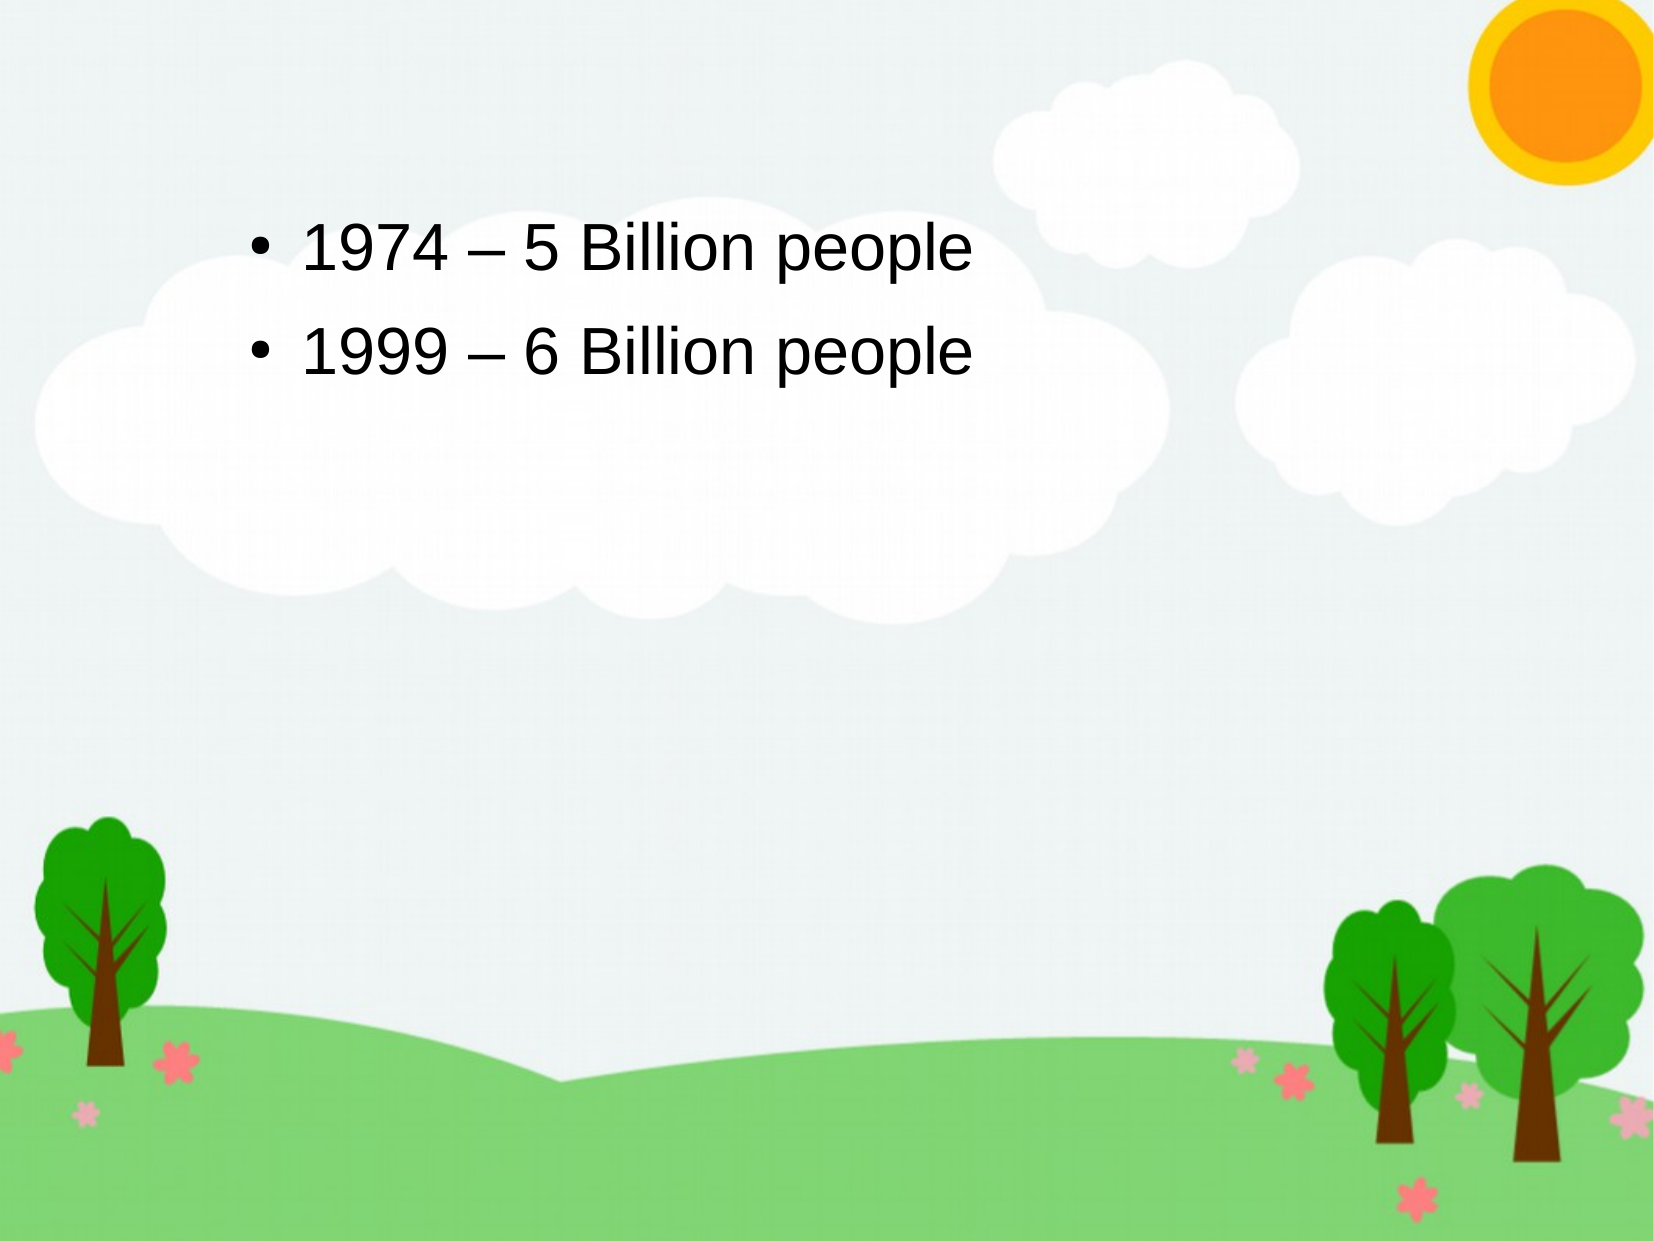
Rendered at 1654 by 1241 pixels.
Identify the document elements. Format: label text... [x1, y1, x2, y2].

list 1974 – 5 Billion people 1999 – 6 Billion people [124, 210, 976, 526]
picture [0, 0, 1654, 1241]
